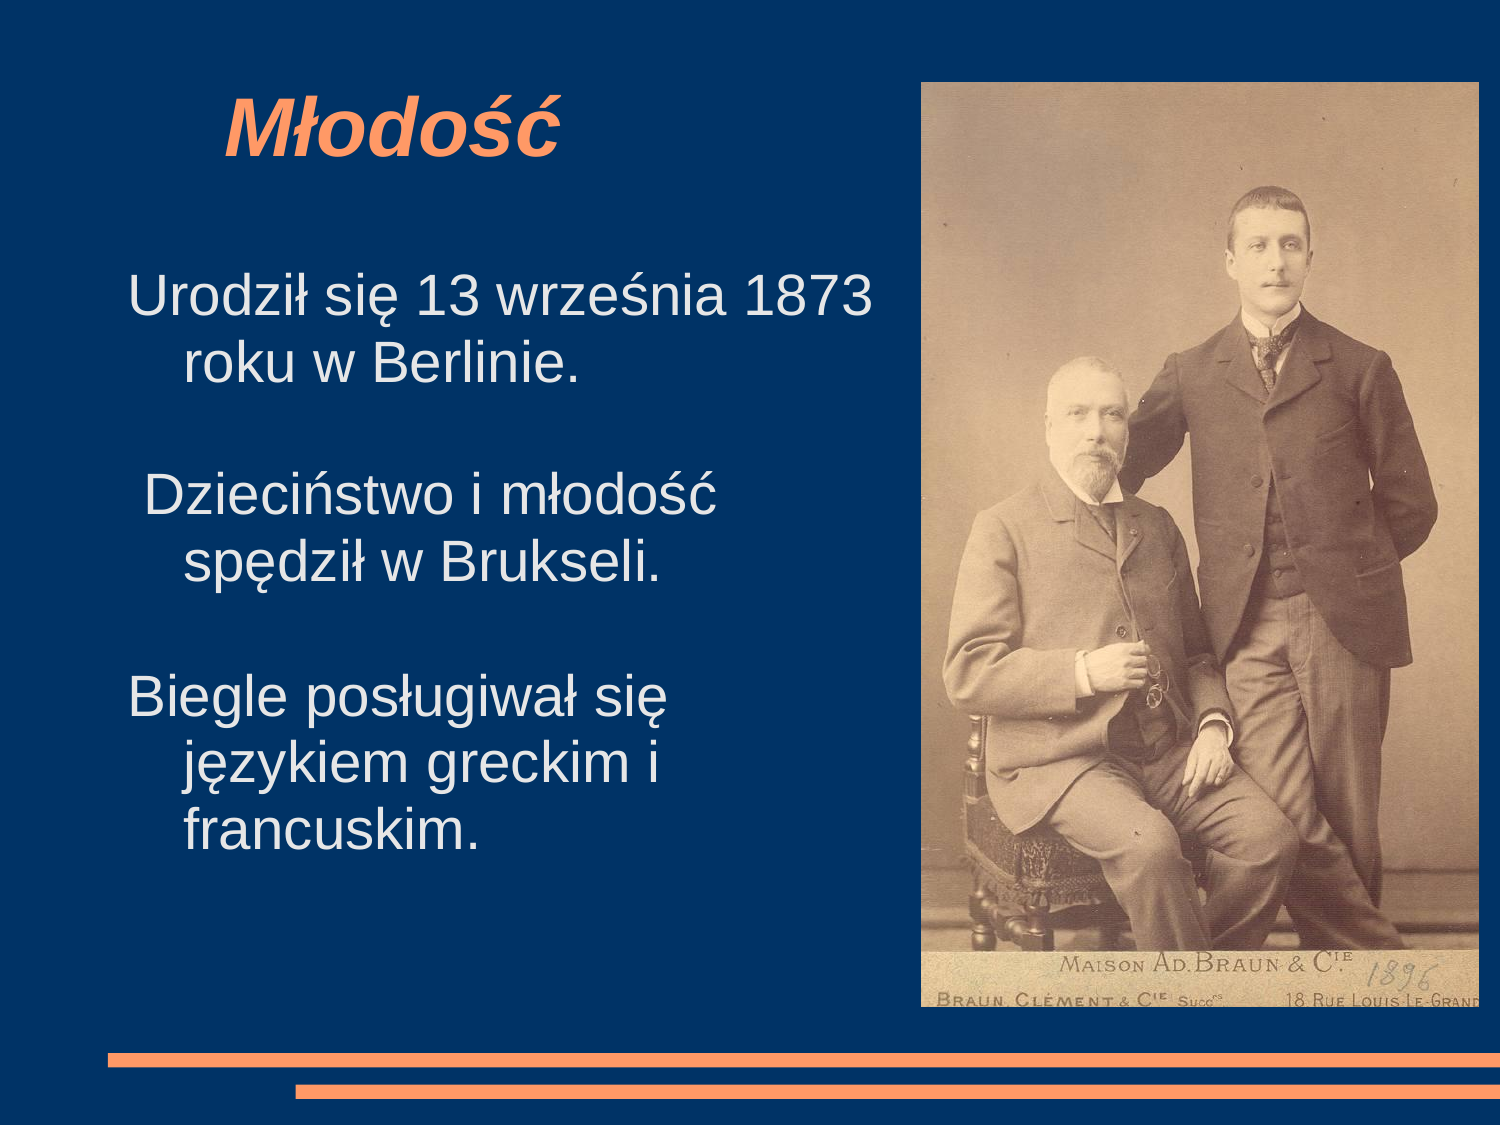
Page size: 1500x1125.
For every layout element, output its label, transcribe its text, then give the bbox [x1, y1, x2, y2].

list Urodził się 13 września 1873 roku w Berlinie. Dzieciństwo i młodość spędził w Brukseli. Biegle posługiwał się językiem greckim i francuskim. [70, 259, 904, 1042]
title Młodość [224, 35, 1500, 223]
picture [921, 82, 1479, 1007]
